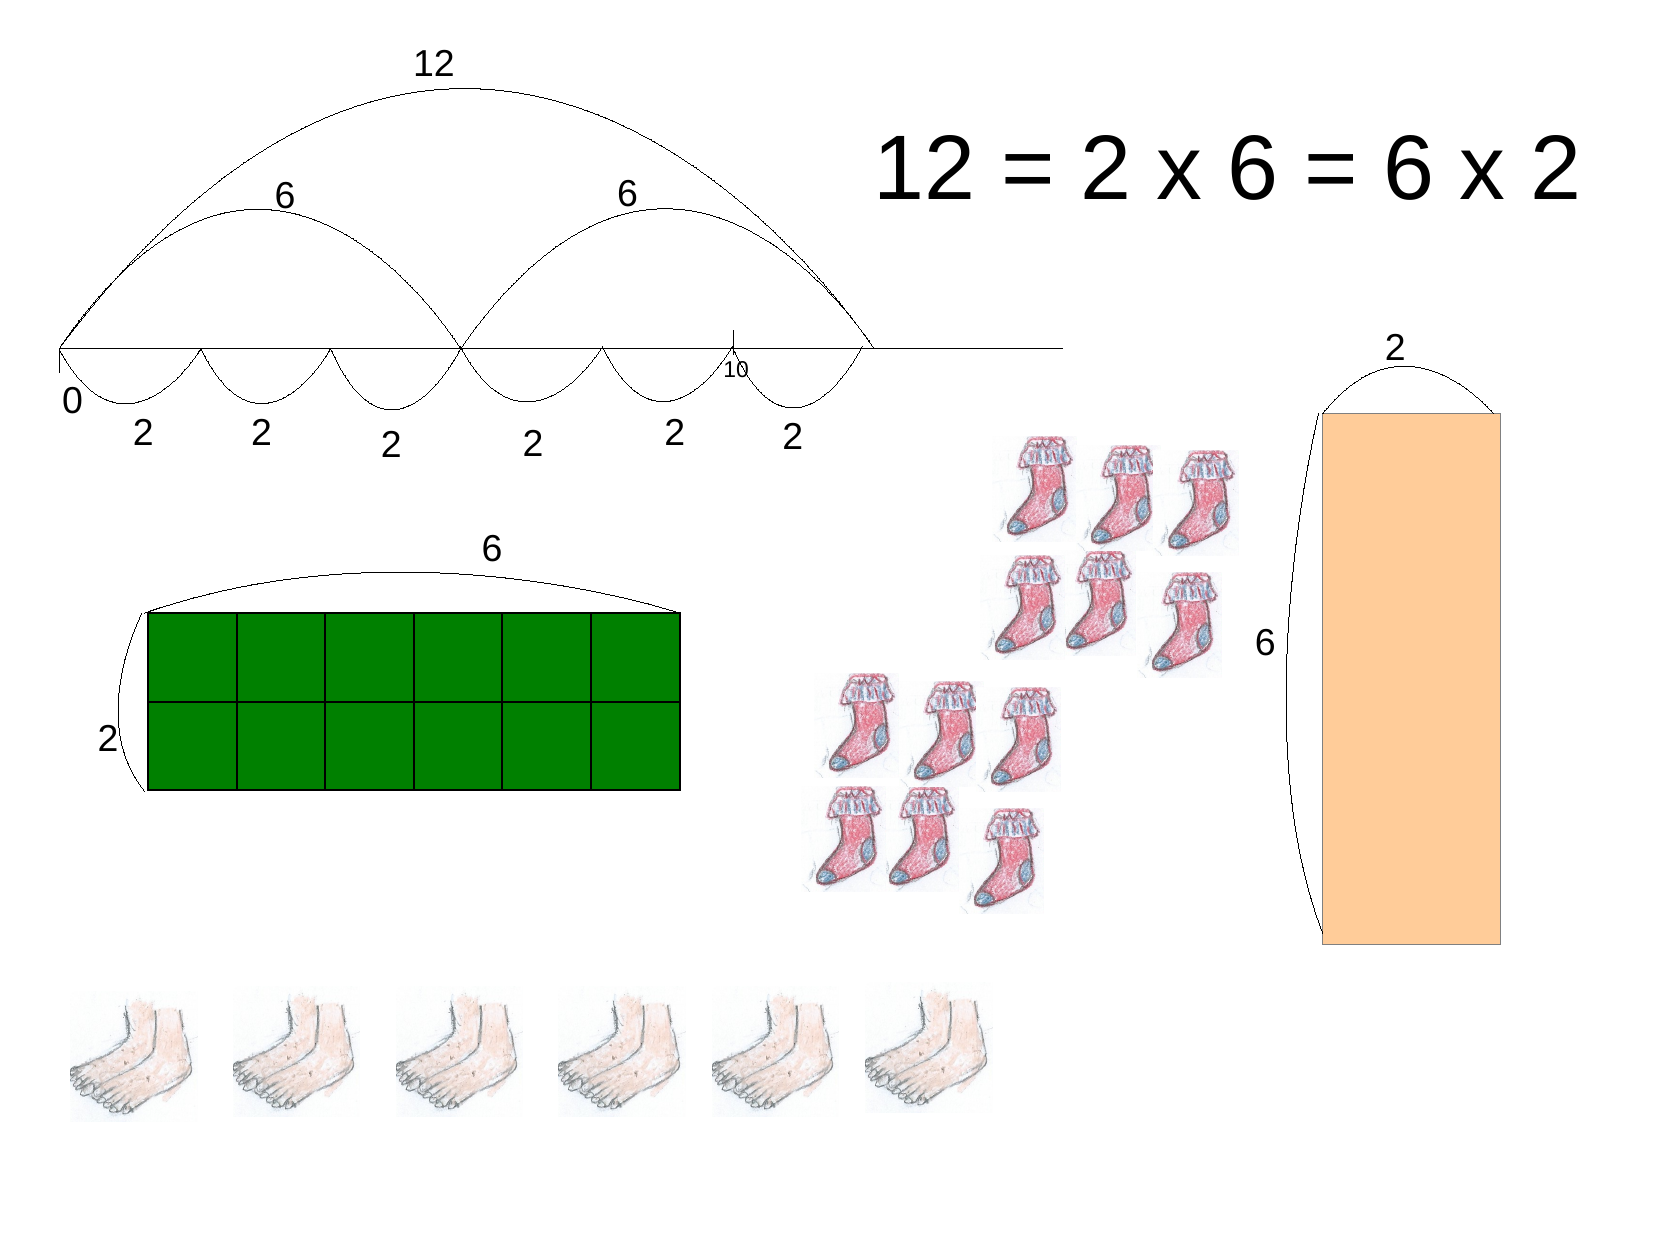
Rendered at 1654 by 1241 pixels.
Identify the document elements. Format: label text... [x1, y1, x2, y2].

table_cell [326, 703, 413, 789]
table_header [415, 614, 501, 701]
picture [1137, 572, 1222, 678]
table_cell [149, 703, 236, 789]
table_header [592, 614, 679, 701]
picture [801, 673, 1061, 914]
picture [712, 986, 839, 1117]
picture [558, 986, 686, 1117]
text_box 12 [398, 35, 505, 93]
table_cell [415, 703, 501, 789]
text_box 2 [767, 407, 839, 465]
picture [980, 436, 1239, 660]
table_header [238, 614, 324, 701]
text_box 6 [466, 519, 508, 577]
text_box 6 [602, 165, 674, 225]
table_header [503, 614, 590, 701]
text_box 2 [82, 710, 145, 768]
text_box 10 [708, 349, 815, 390]
picture [396, 986, 523, 1117]
picture [233, 986, 360, 1117]
text_box 2 [366, 415, 438, 473]
picture [865, 982, 993, 1114]
text_box [1322, 413, 1501, 945]
picture [70, 991, 198, 1123]
text_box 6 [259, 167, 331, 225]
text_box 2 [649, 403, 721, 461]
table_cell [238, 703, 324, 789]
title 12 = 2 x 6 = 6 x 2 [755, 64, 1654, 272]
text_box 2 [236, 403, 308, 461]
text_box 2 [118, 403, 189, 461]
text_box 0 [47, 372, 154, 429]
table_header [326, 614, 413, 701]
table_cell [592, 703, 679, 789]
text_box 2 [507, 415, 579, 473]
table_cell [503, 703, 590, 789]
text_box 2 [1370, 318, 1473, 376]
table_header [149, 614, 236, 701]
text_box 6 [1240, 614, 1287, 671]
